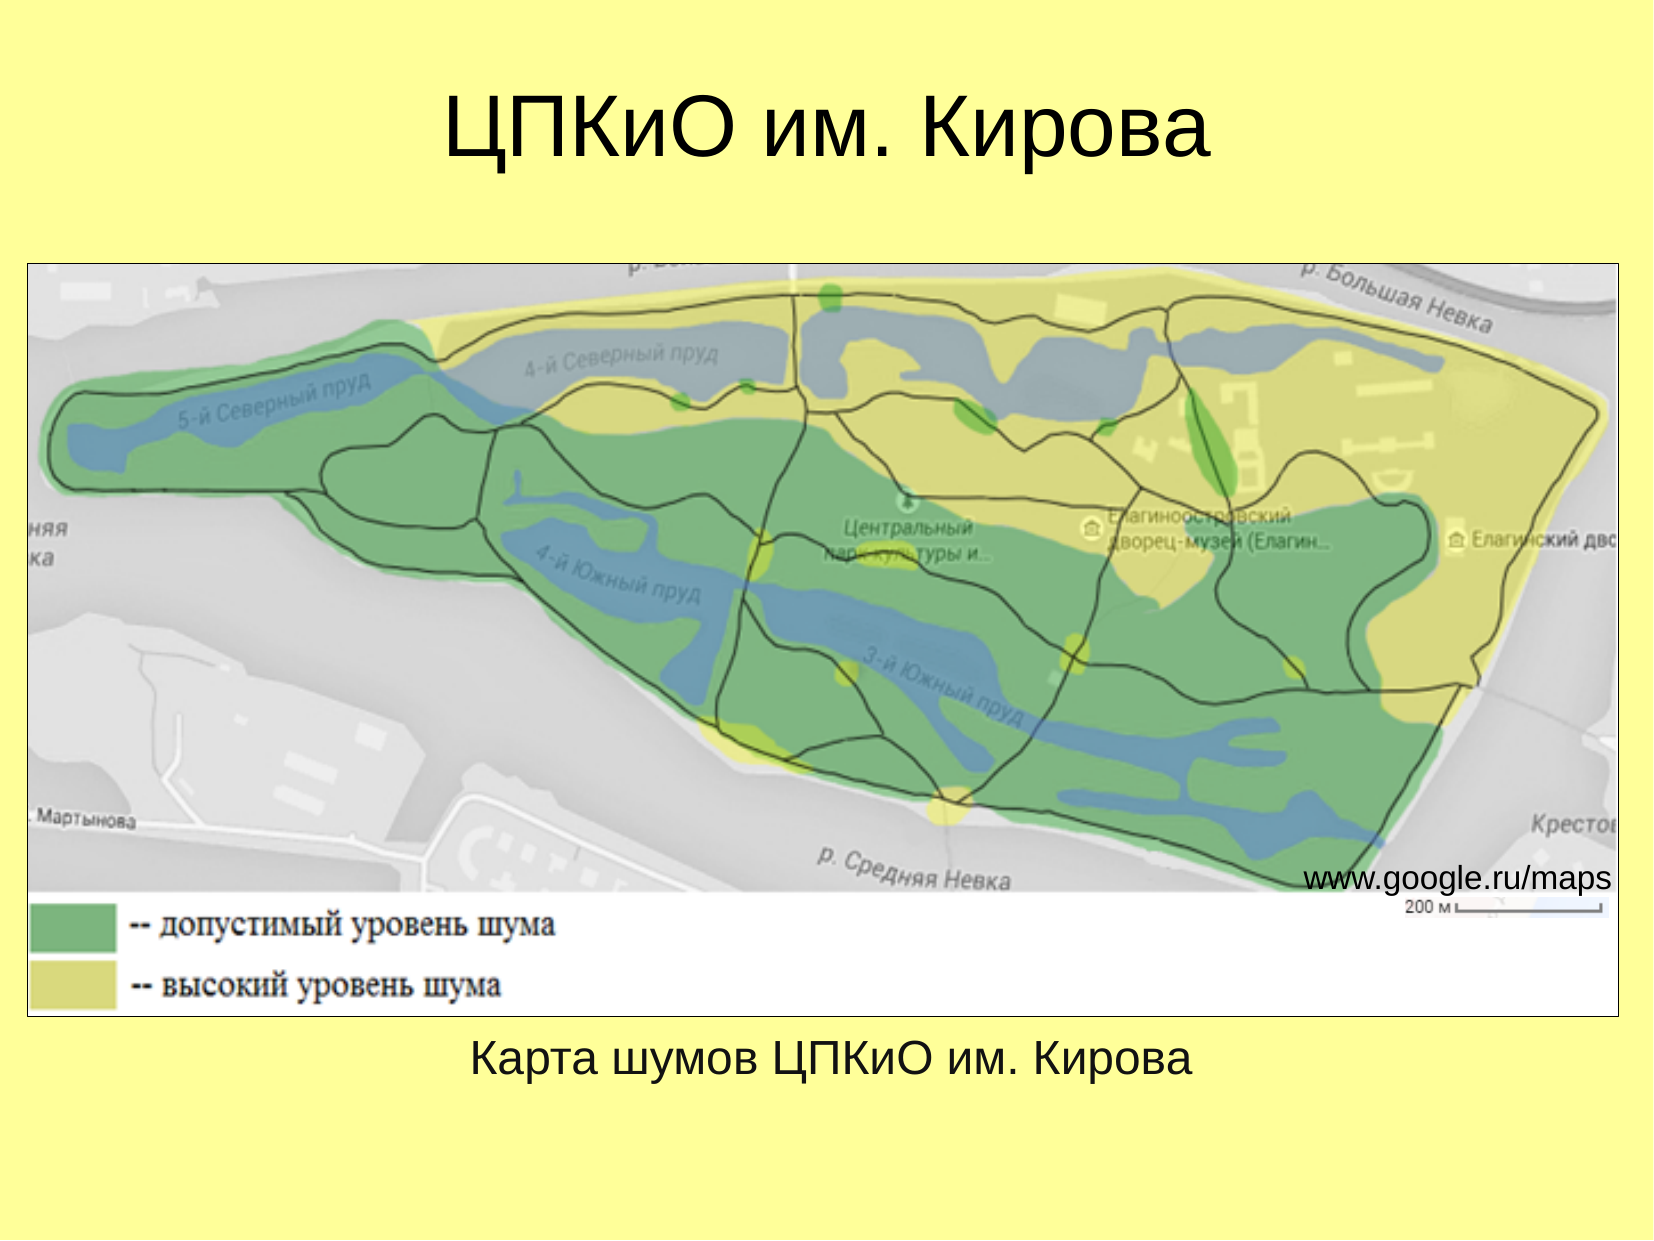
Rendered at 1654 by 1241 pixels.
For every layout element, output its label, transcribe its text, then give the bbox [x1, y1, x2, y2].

text_box www.google.ru/maps [1288, 852, 1654, 910]
text_box Карта шумов ЦПКиО им. Кирова [454, 1023, 1209, 1096]
title ЦПКиО им. Кирова [82, 23, 1571, 229]
picture [27, 263, 1619, 1016]
